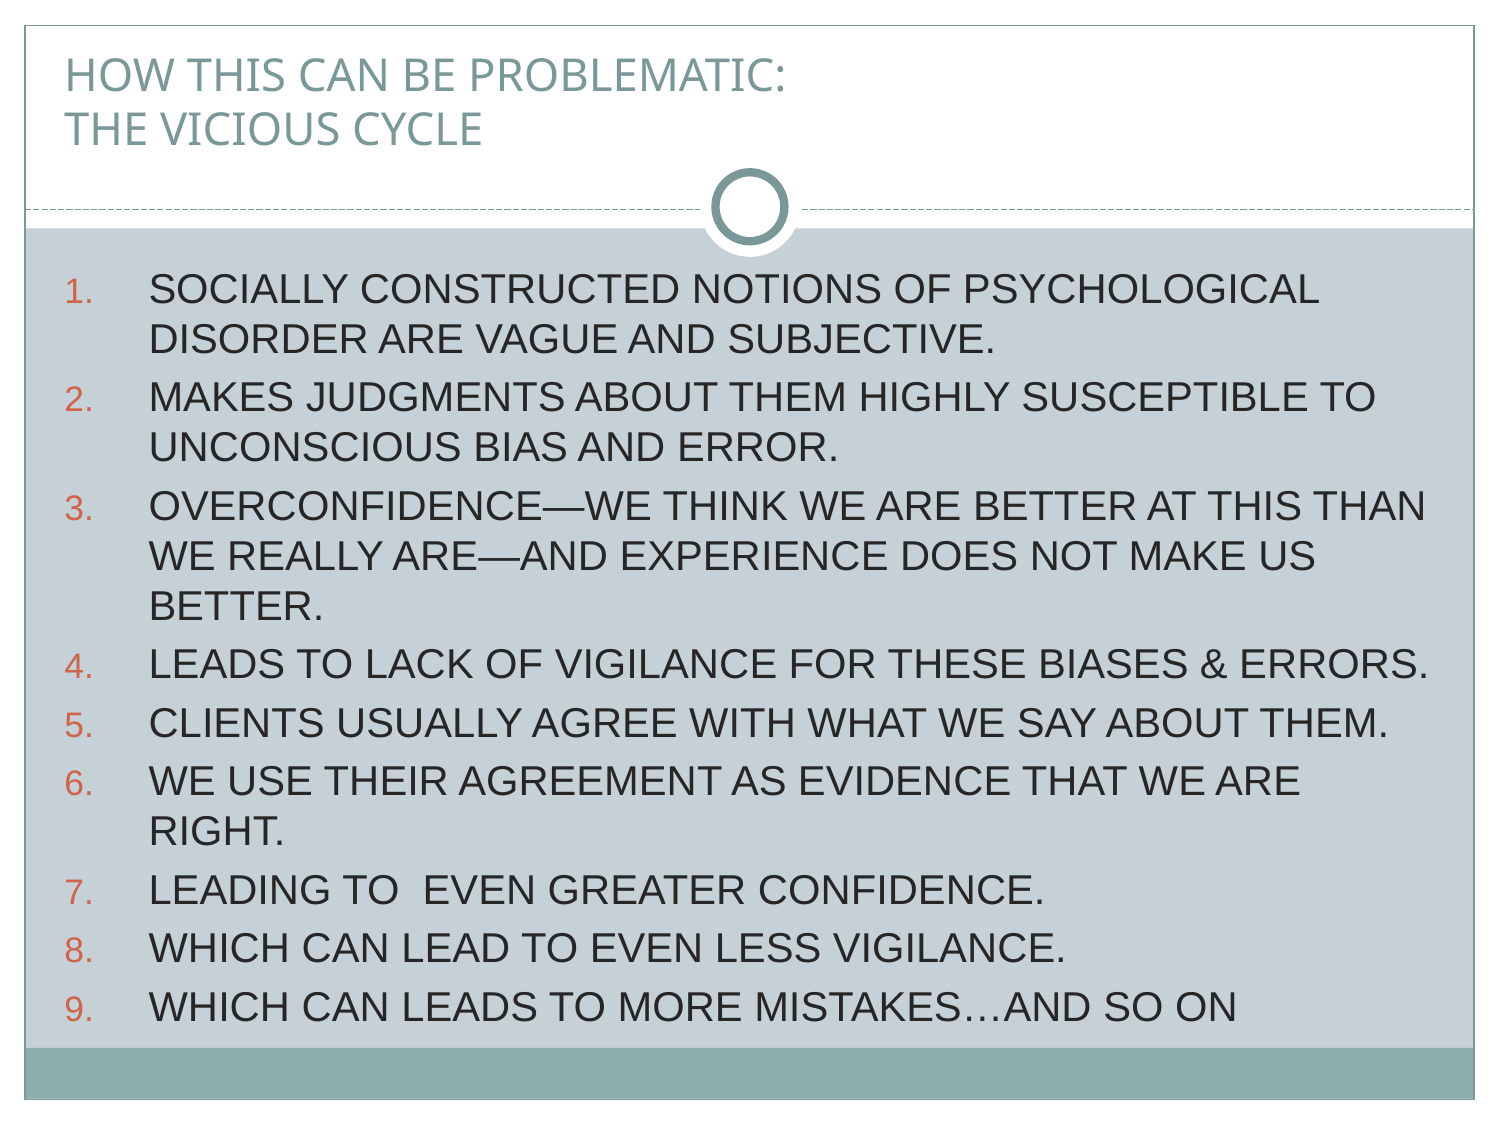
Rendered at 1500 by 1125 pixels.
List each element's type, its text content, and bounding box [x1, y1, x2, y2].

list SOCIALLY CONSTRUCTED NOTIONS OF PSYCHOLOGICAL DISORDER ARE VAGUE AND SUBJECTIVE. MAKES JUDGMENTS ABOUT THEM HIGHLY SUSCEPTIBLE TO UNCONSCIOUS BIAS AND ERROR. OVERCONFIDENCE—WE THINK WE ARE BETTER AT THIS THAN WE REALLY ARE—AND EXPERIENCE DOES NOT MAKE US BETTER. LEADS TO LACK OF VIGILANCE FOR THESE BIASES & ERRORS. CLIENTS USUALLY AGREE WITH WHAT WE SAY ABOUT THEM. WE USE THEIR AGREEMENT AS EVIDENCE THAT WE ARE RIGHT. LEADING TO EVEN GREATER CONFIDENCE. WHICH CAN LEAD TO EVEN LESS VIGILANCE. WHICH CAN LEADS TO MORE MISTAKES…AND SO ON [49, 254, 1450, 1125]
title HOW THIS CAN BE PROBLEMATIC: THE VICIOUS CYCLE [49, 37, 1450, 162]
